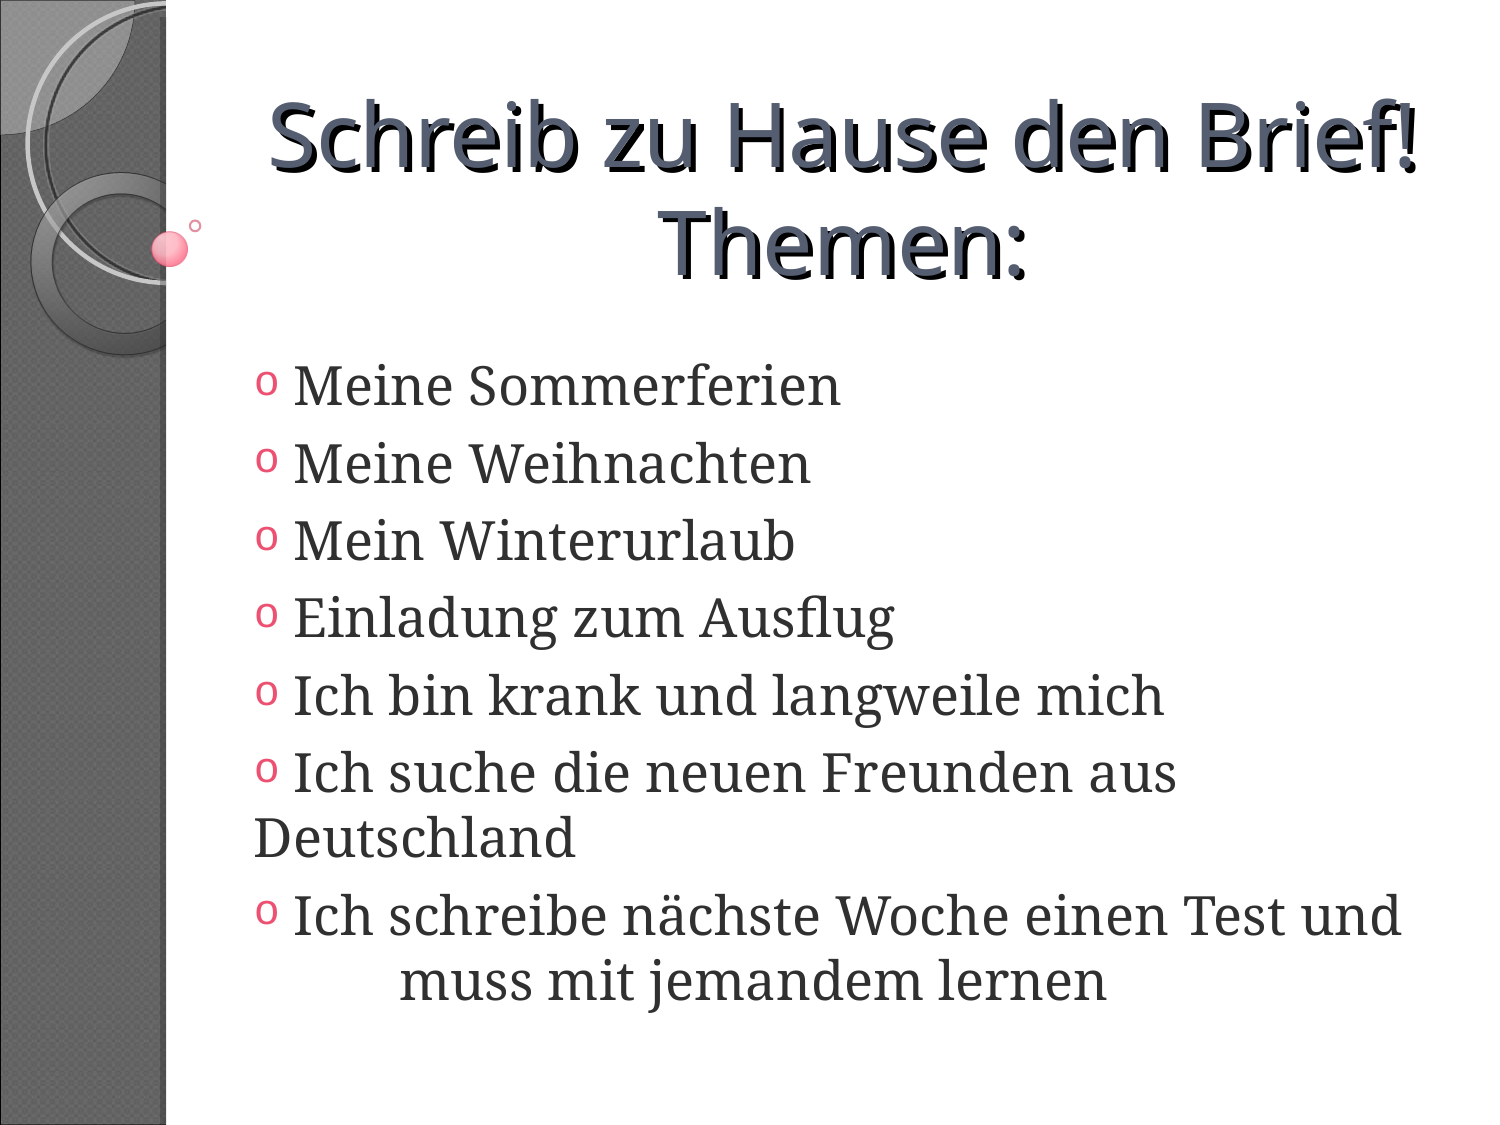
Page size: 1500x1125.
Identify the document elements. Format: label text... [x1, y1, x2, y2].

picture [0, 11, 189, 1125]
picture [136, 0, 166, 4]
text_box Meine Sommerferien Meine Weihnachten Mein Winterurlaub Einladung zum Ausflug Ich bin krank und langweile mich Ich suche die neuen Freunden aus Deutschland Ich schreibe nächste Woche einen Test und muss mit jemandem lernen [234, 351, 1450, 1109]
title Schreib zu Hause den Brief! Themen: [234, 59, 1450, 301]
